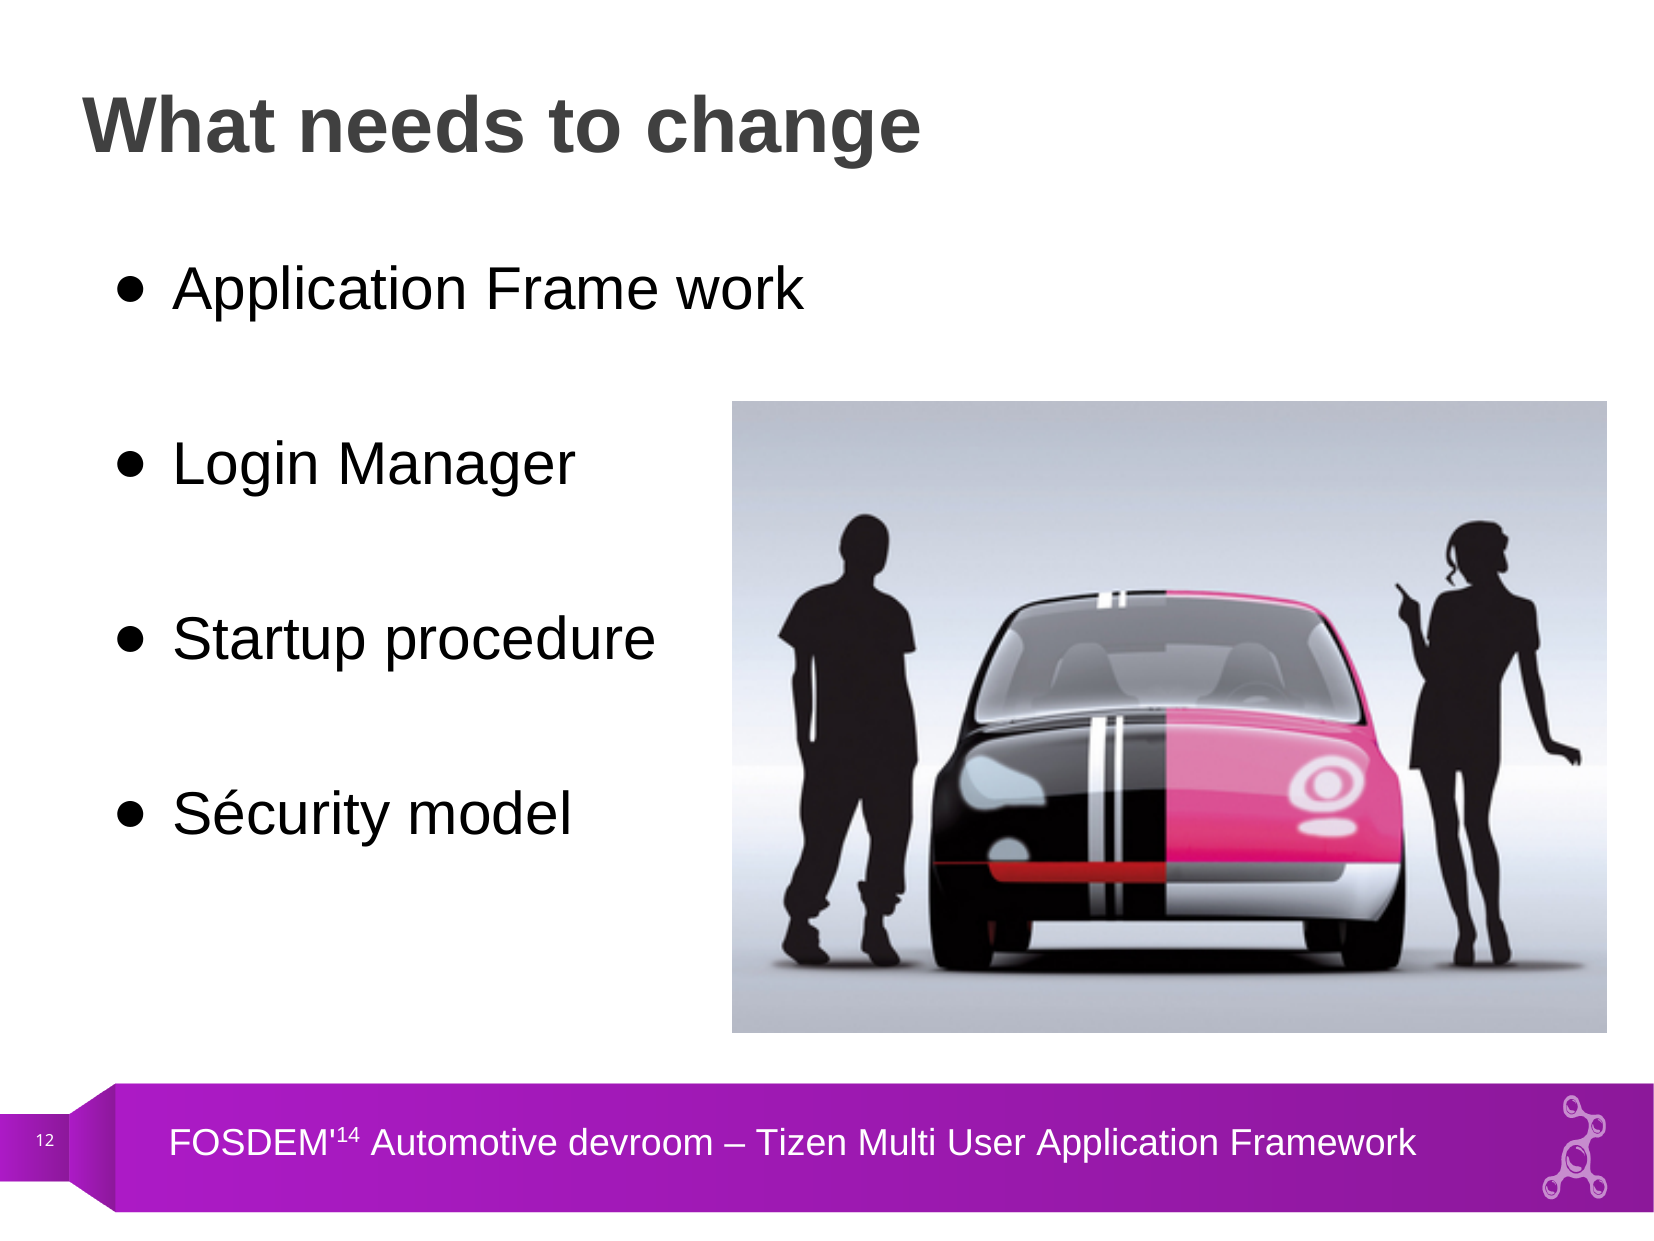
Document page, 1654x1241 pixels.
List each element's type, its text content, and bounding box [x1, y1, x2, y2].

list Application Frame work Login Manager Startup procedure Sécurity model [82, 249, 1571, 969]
title What needs to change [82, 73, 1571, 235]
picture [0, 0, 1654, 1241]
